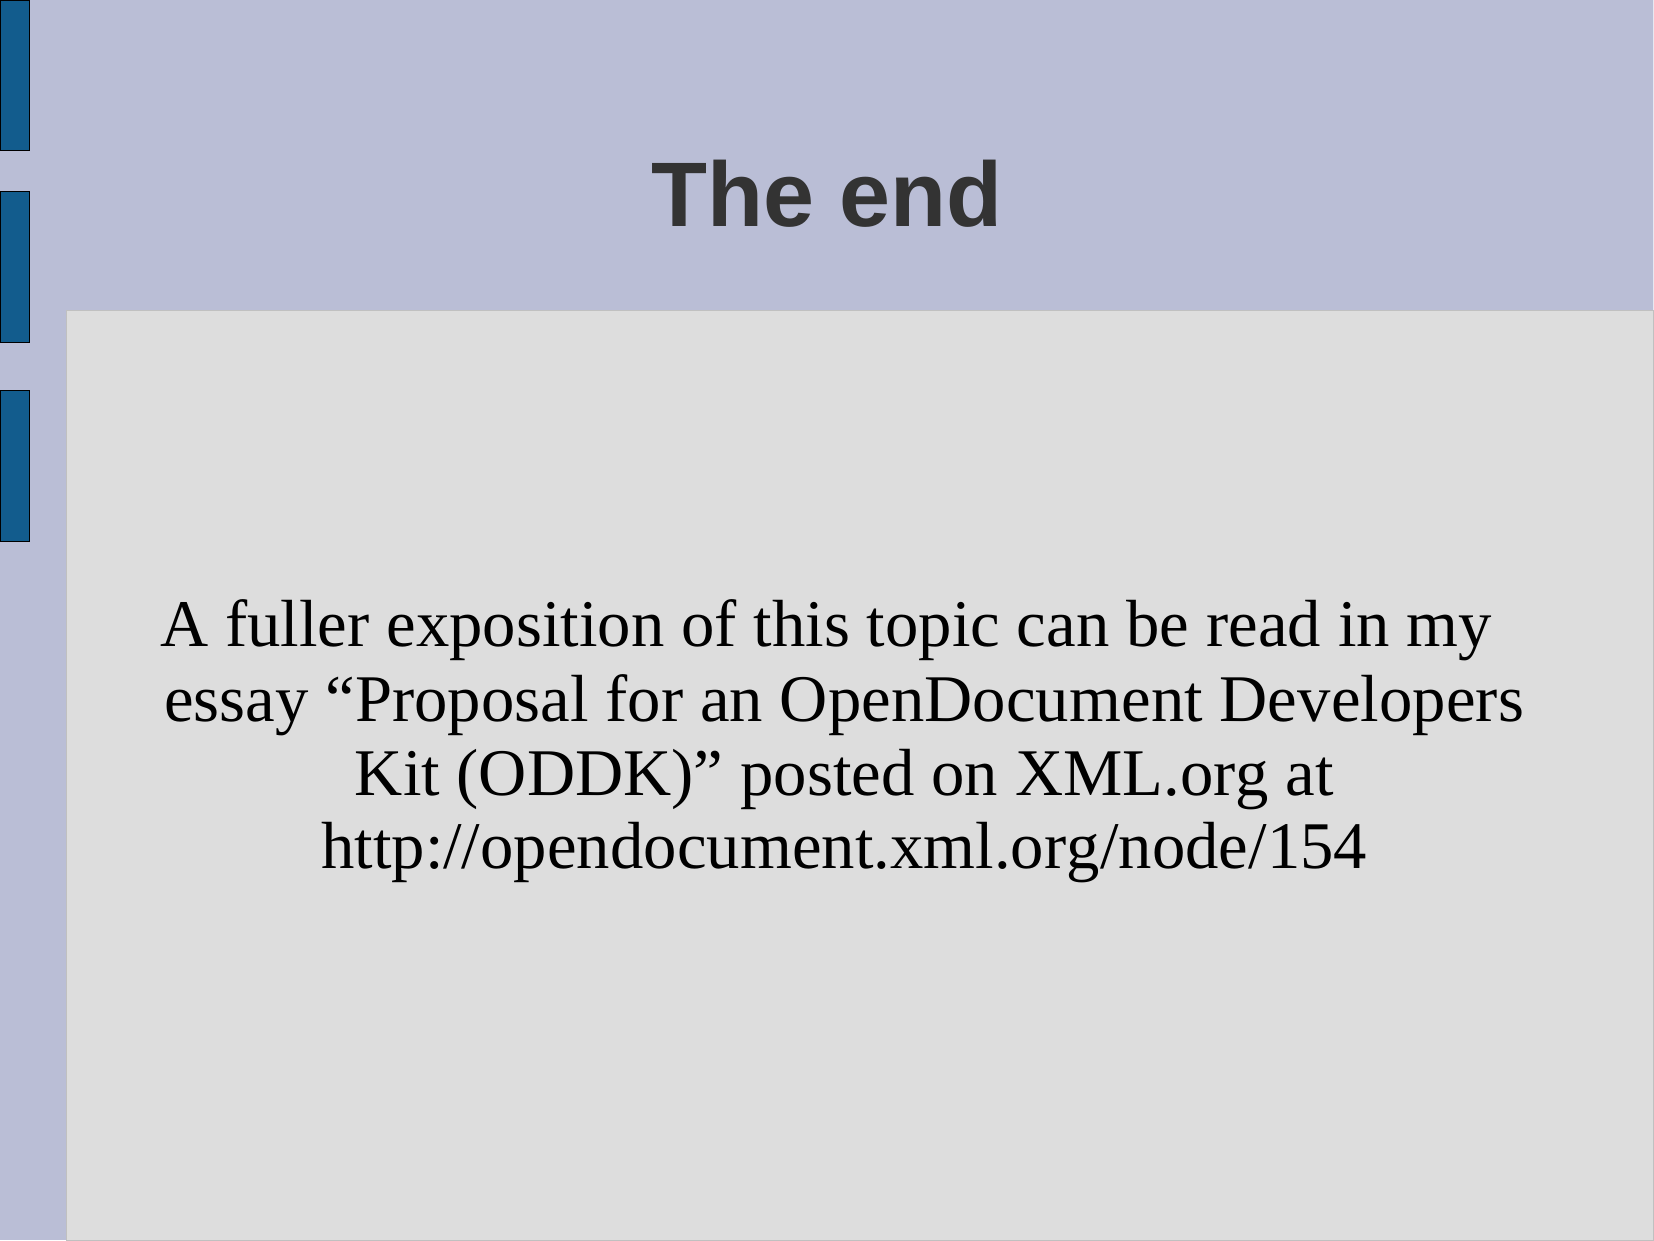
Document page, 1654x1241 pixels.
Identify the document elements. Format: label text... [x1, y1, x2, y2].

title The end [121, 91, 1534, 299]
subtitle A fuller exposition of this topic can be read in my essay “Proposal for an OpenDocument Developers Kit (ODDK)” posted on XML.org at http://opendocument.xml.org/node/154 [121, 344, 1534, 1127]
